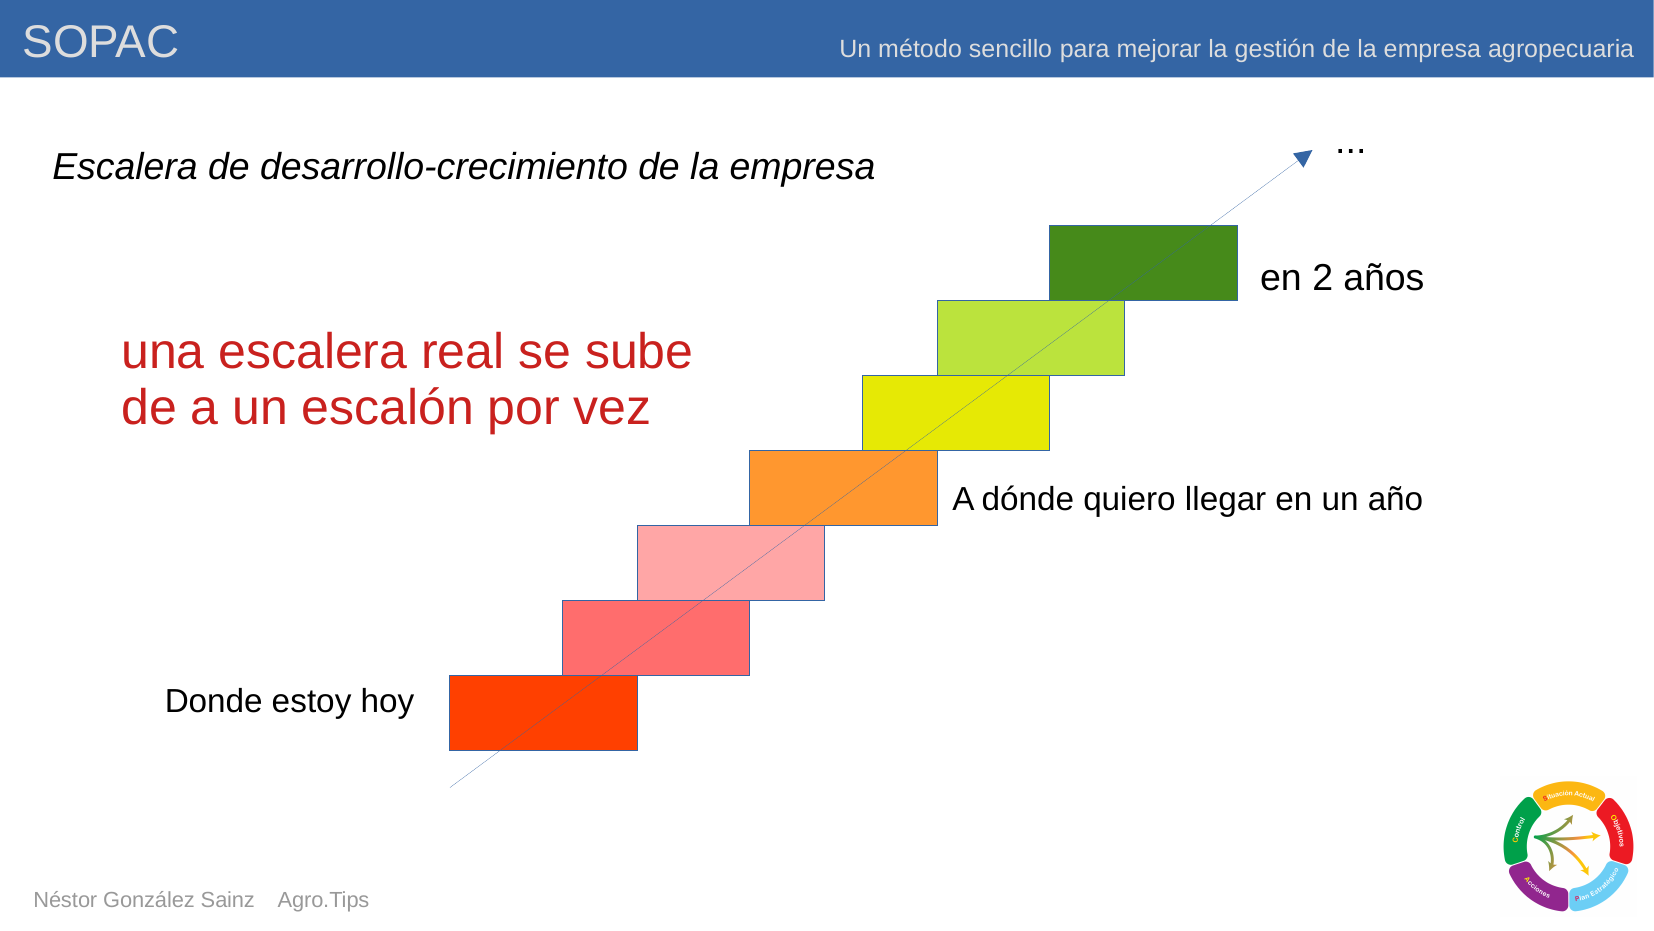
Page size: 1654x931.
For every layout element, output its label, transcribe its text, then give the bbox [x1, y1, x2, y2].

text_box A dónde quiero llegar en un año [937, 473, 1463, 526]
text_box [501, 225, 1238, 751]
text_box ... [1320, 112, 1433, 170]
text_box [451, 225, 1209, 751]
text_box una escalera real se sube de a un escalón por vez [106, 315, 745, 451]
text_box Escalera de desarrollo-crecimiento de la empresa [37, 138, 893, 195]
text_box en 2 años [1245, 248, 1508, 306]
text_box Donde estoy hoy [150, 675, 451, 788]
picture [1500, 776, 1637, 917]
